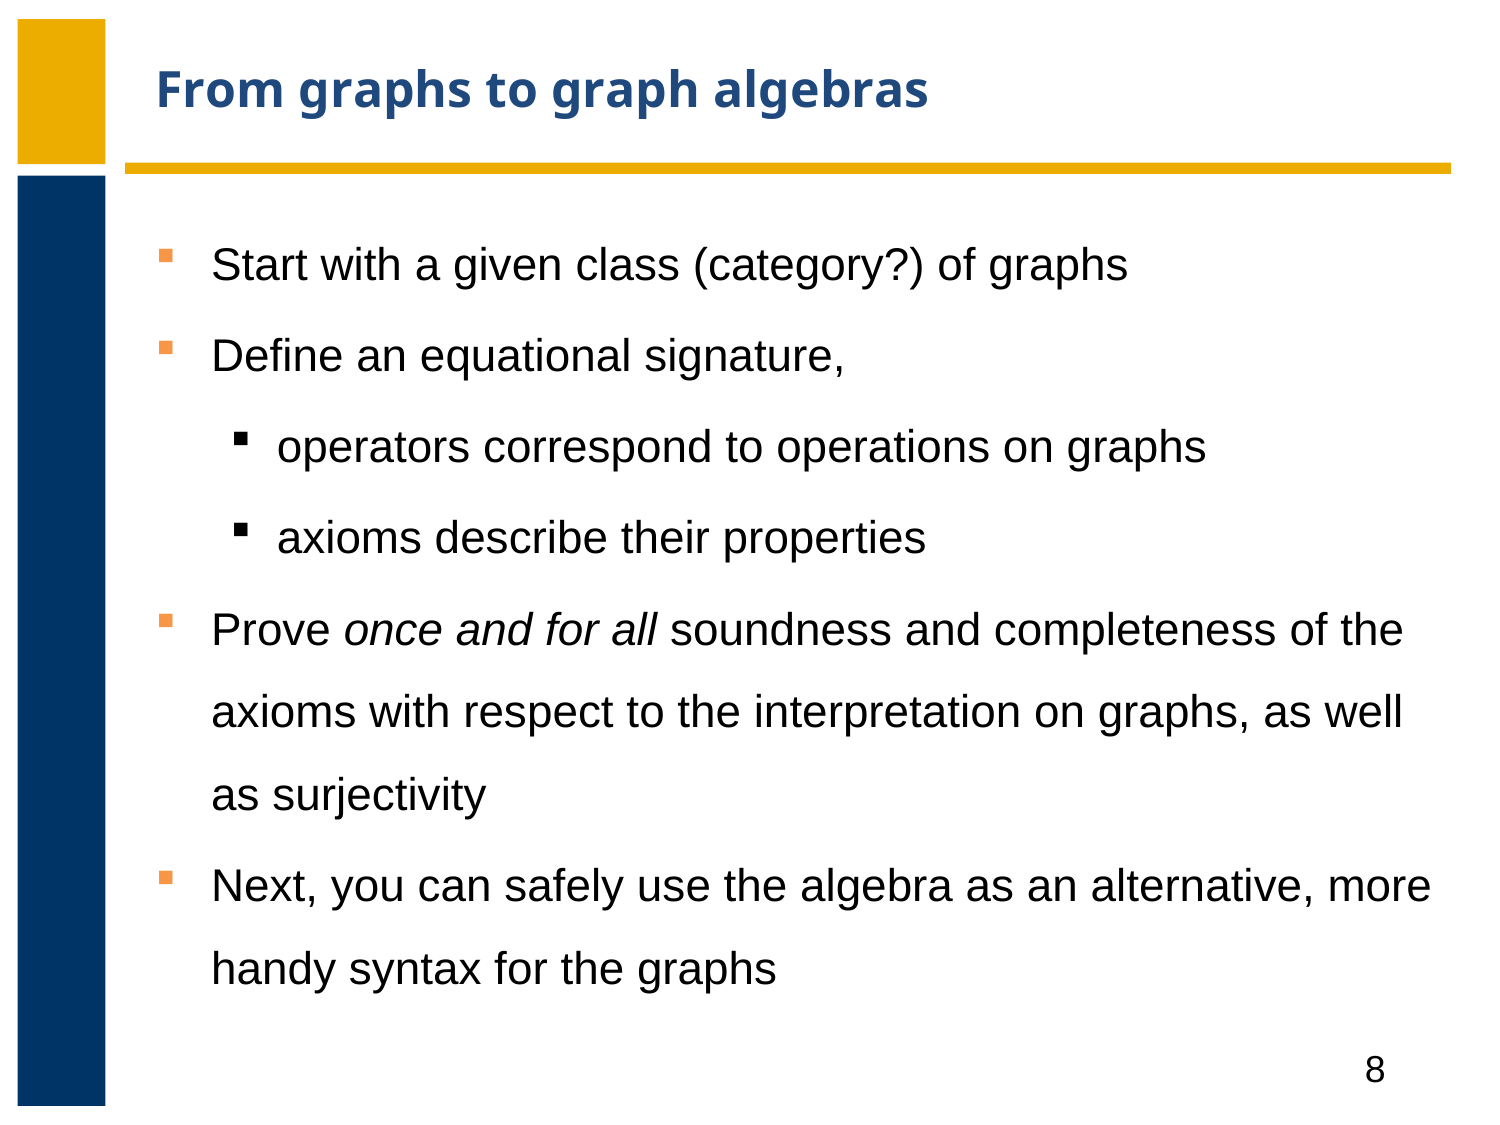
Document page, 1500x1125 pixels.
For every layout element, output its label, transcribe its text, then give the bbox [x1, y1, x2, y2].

title From graphs to graph algebras [140, 16, 1447, 160]
list Start with a given class (category?) of graphs Define an equational signature, operators correspond to operations on graphs axioms describe their properties Prove once and for all soundness and completeness of the axioms with respect to the interpretation on graphs, as well as surjectivity Next, you can safely use the algebra as an alternative, more handy syntax for the graphs [140, 199, 1454, 1066]
